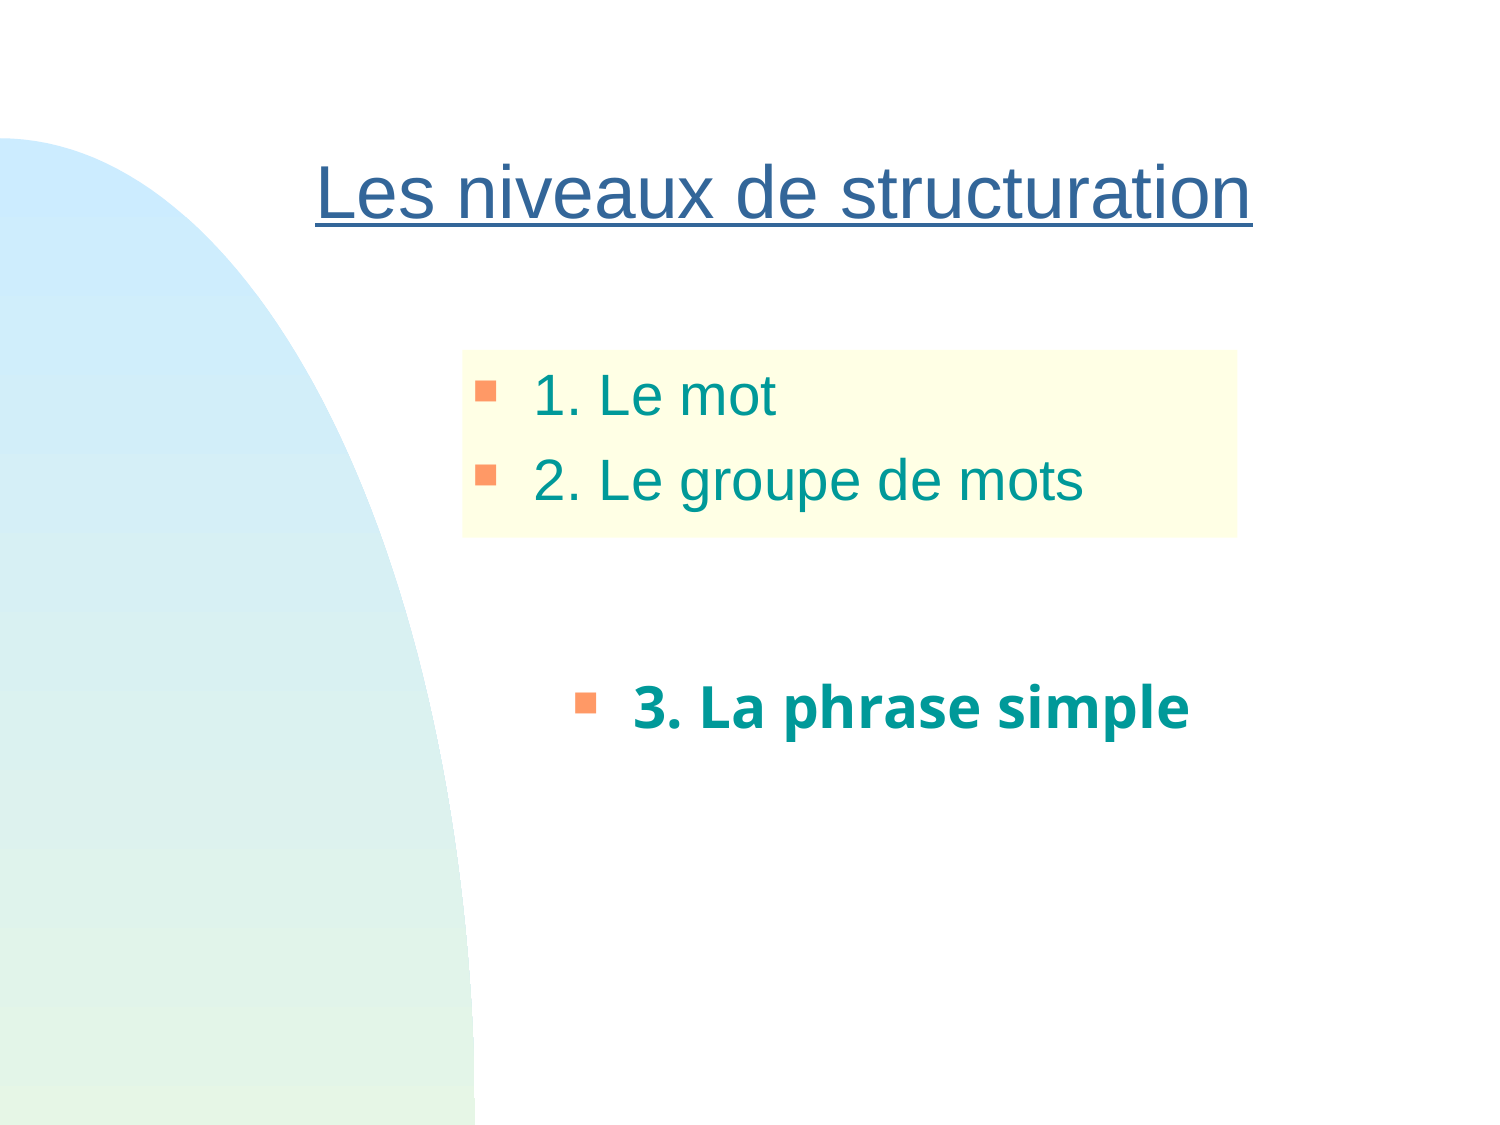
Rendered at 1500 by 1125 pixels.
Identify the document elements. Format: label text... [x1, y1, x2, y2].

title Les niveaux de structuration [299, 99, 1300, 288]
text_box 3. La phrase simple [562, 662, 1413, 763]
list 1. Le mot 2. Le groupe de mots [462, 349, 1238, 538]
